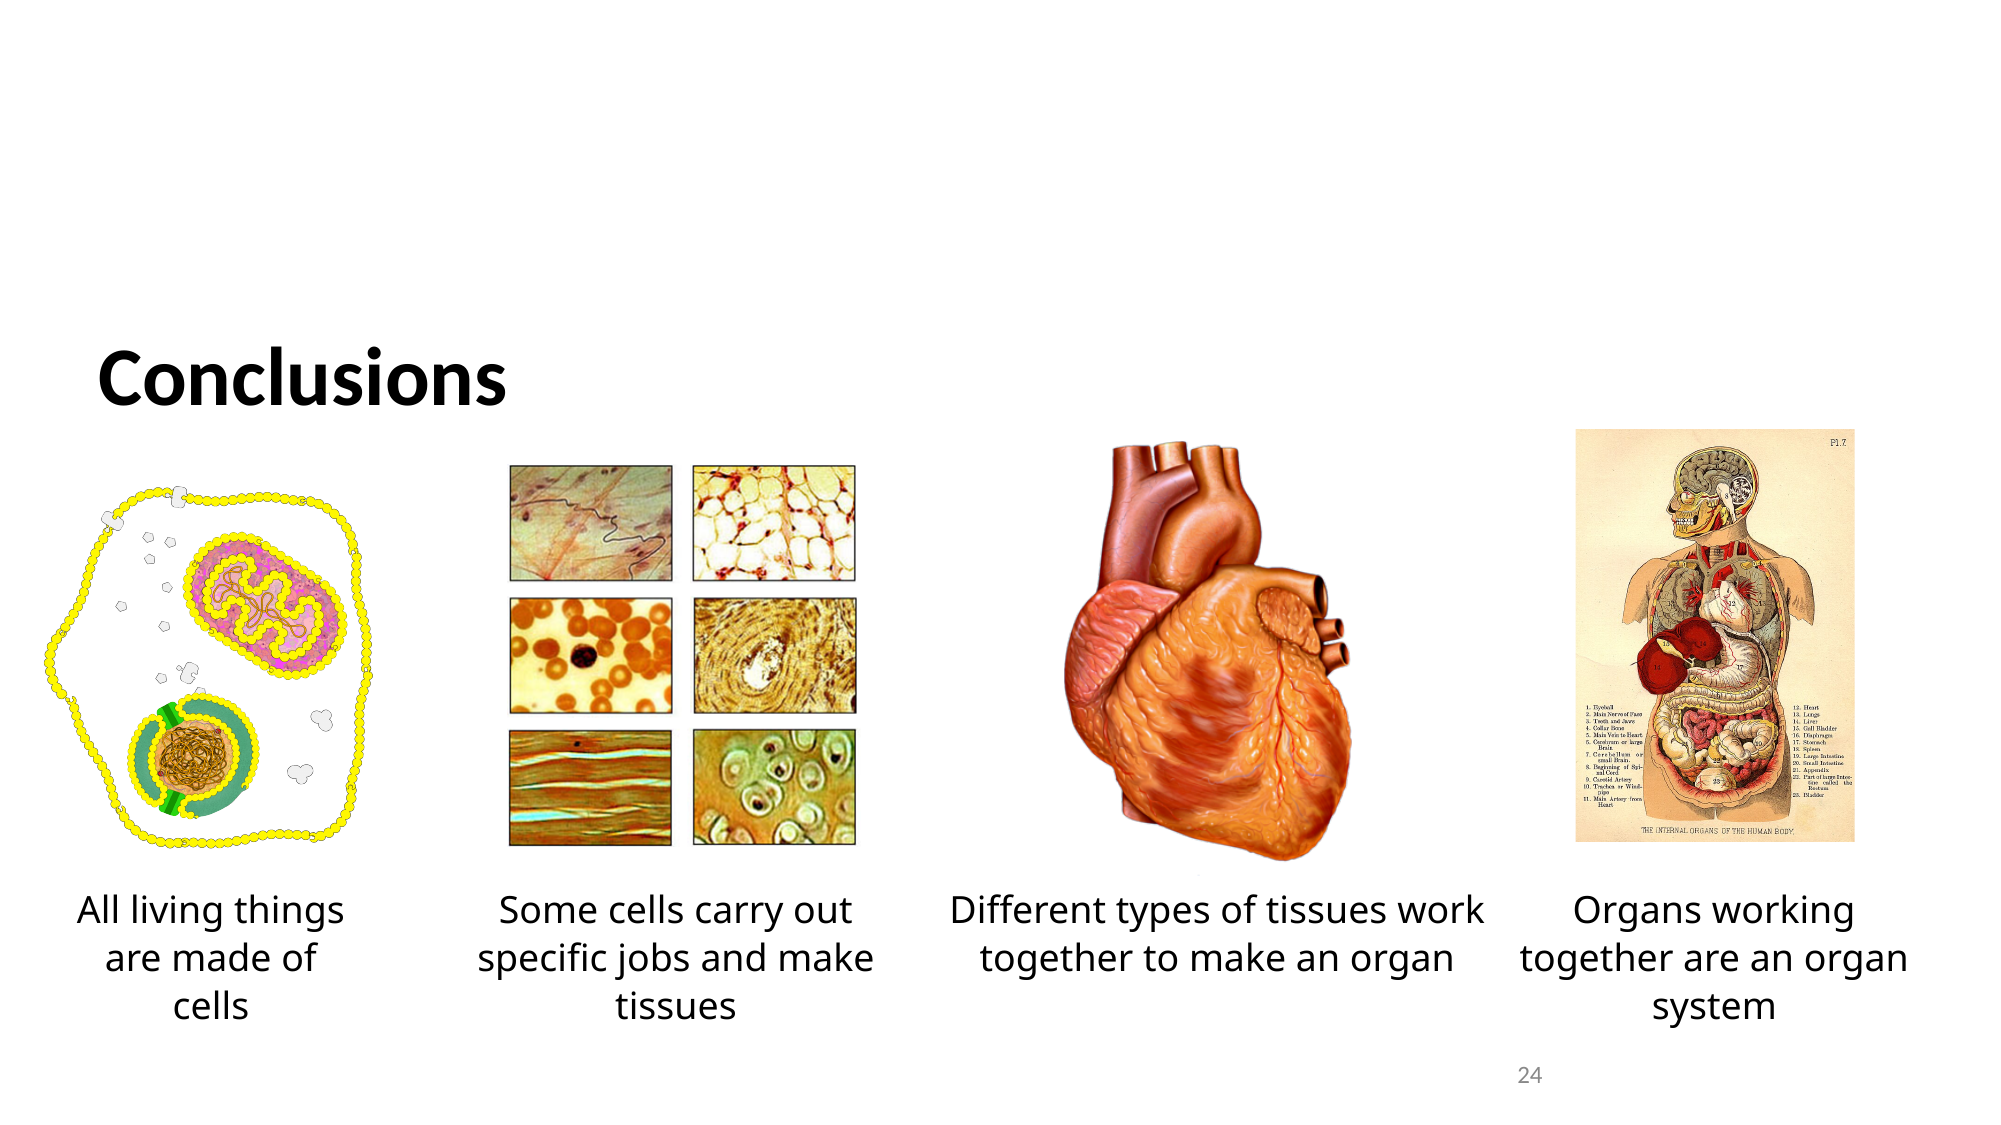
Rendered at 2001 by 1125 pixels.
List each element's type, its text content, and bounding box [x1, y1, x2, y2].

chart [507, 459, 861, 847]
text_box Conclusions [83, 296, 1477, 461]
picture [1575, 429, 1855, 842]
slide_number 24 [1502, 1043, 1948, 1104]
text_box Different types of tissues work together to make an organ [926, 875, 1499, 986]
text_box Organs working together are an organ system [1499, 875, 1929, 986]
picture [43, 477, 376, 862]
text_box All living things are made of cells [50, 875, 372, 986]
text_box Some cells carry out specific jobs and make tissues [426, 875, 926, 986]
picture [1064, 441, 1352, 876]
